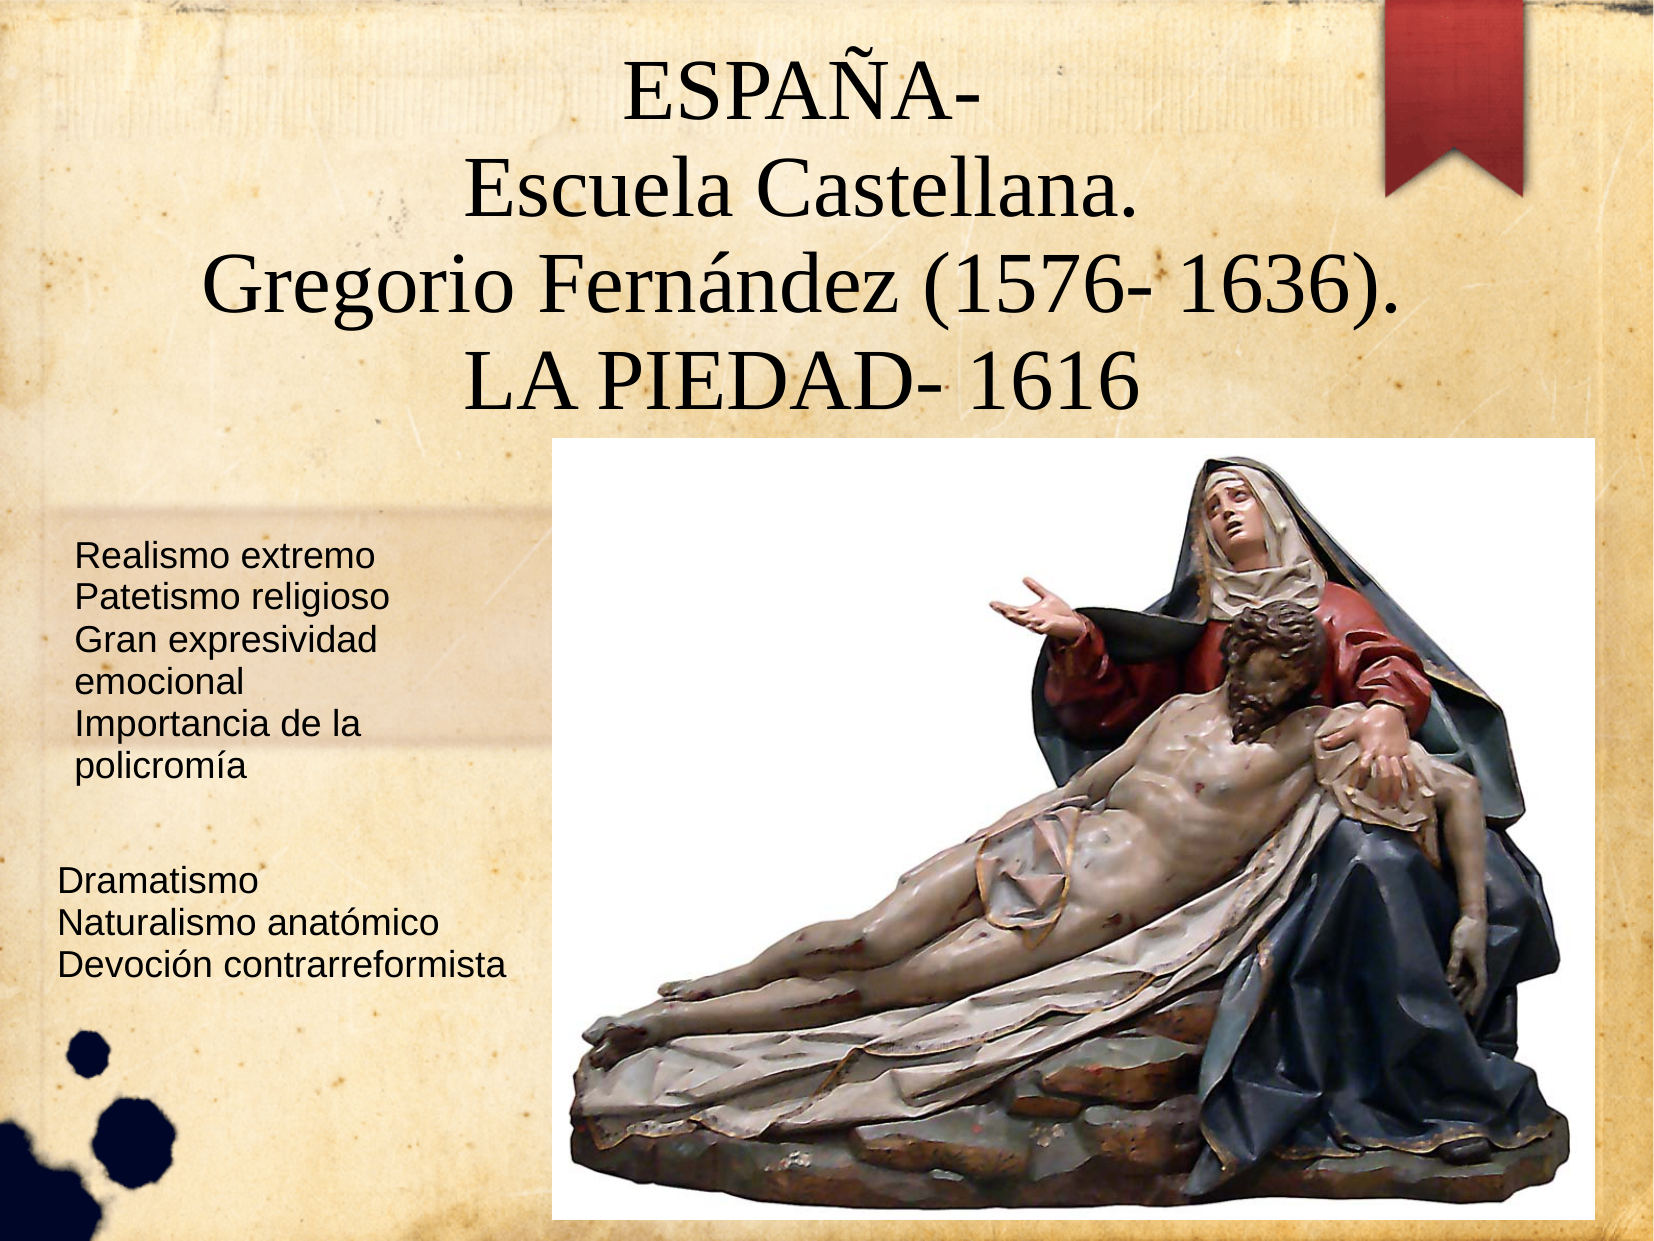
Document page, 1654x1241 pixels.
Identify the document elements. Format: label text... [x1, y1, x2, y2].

picture [0, 0, 1654, 1241]
text_box Dramatismo Naturalismo anatómico Devoción contrarreformista [42, 852, 522, 994]
title ESPAÑA- Escuela Castellana. Gregorio Fernández (1576- 1636). LA PIEDAD- 1616 [14, 41, 1591, 429]
text_box Realismo extremo Patetismo religioso Gran expresividad emocional Importancia de la policromía [59, 484, 483, 794]
